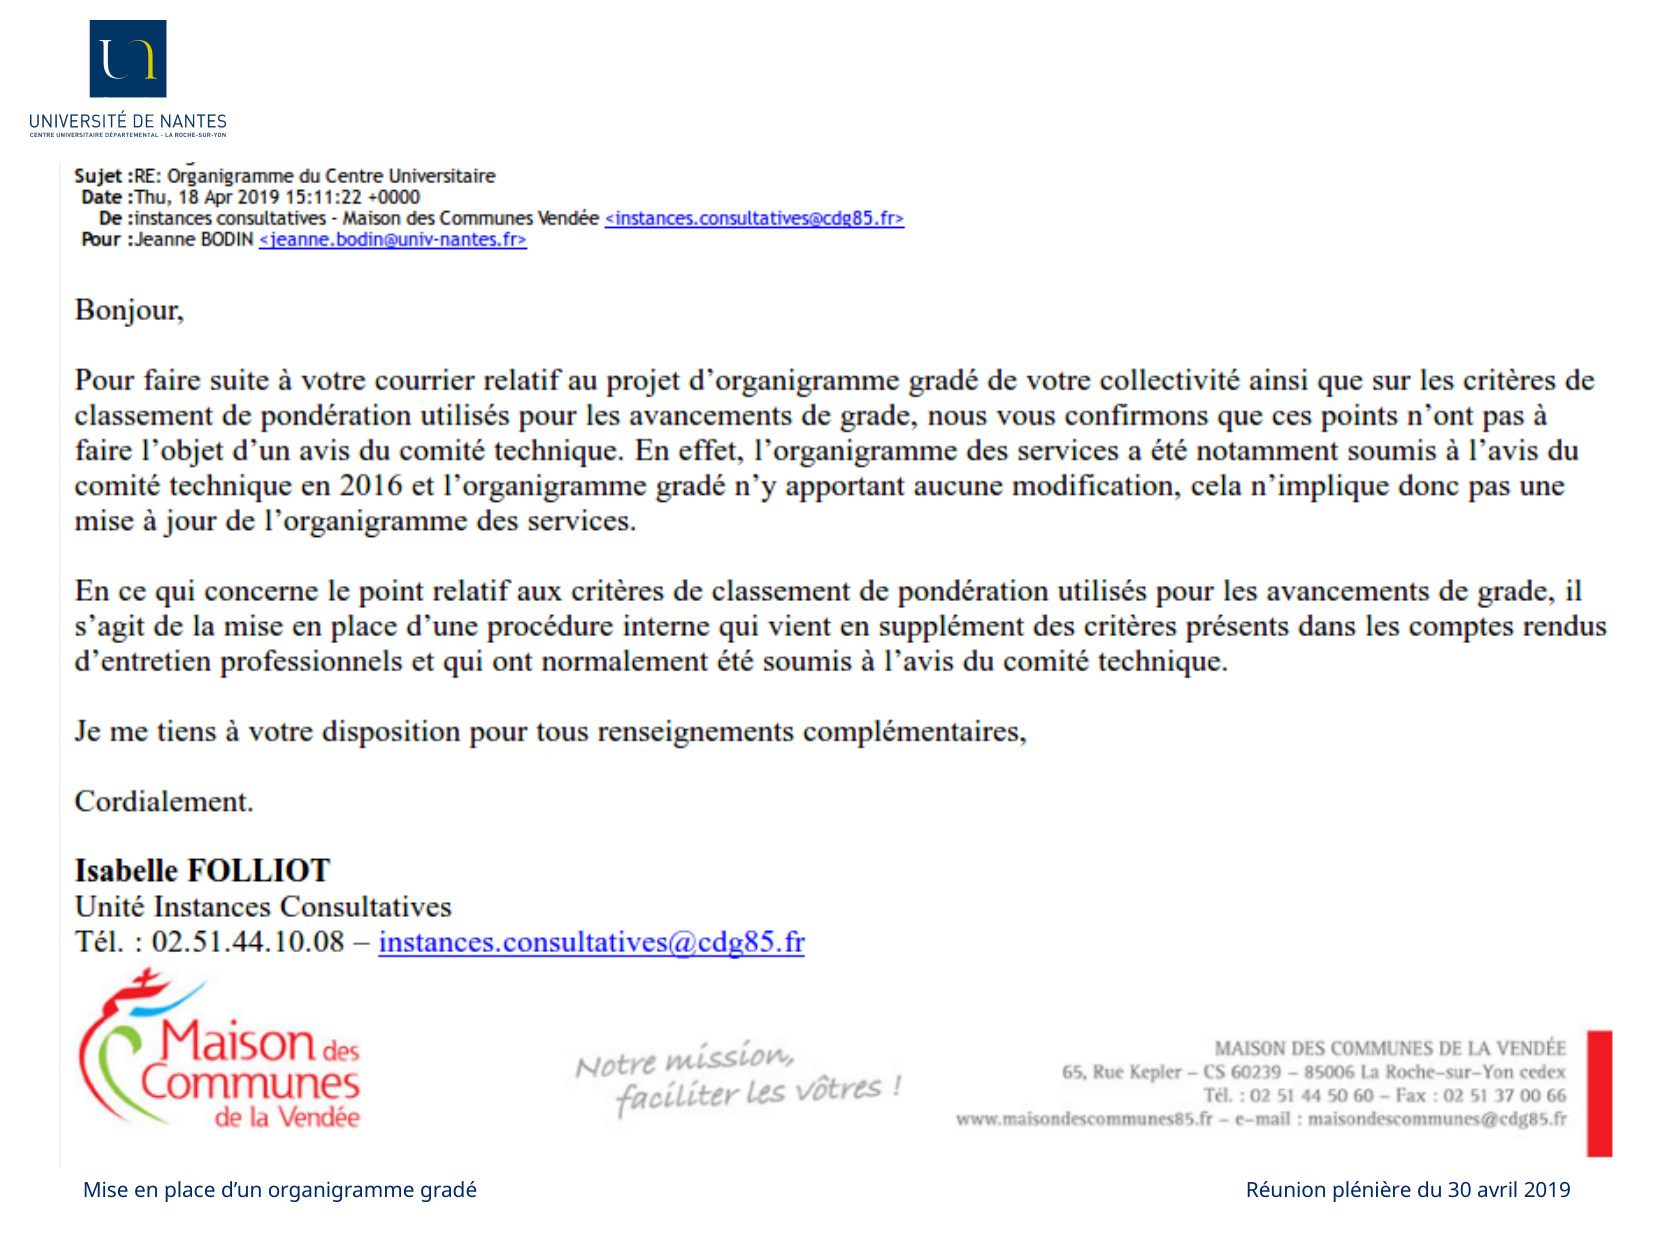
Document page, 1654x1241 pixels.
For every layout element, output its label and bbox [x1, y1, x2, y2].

picture [30, 20, 226, 137]
picture [59, 162, 1618, 1168]
